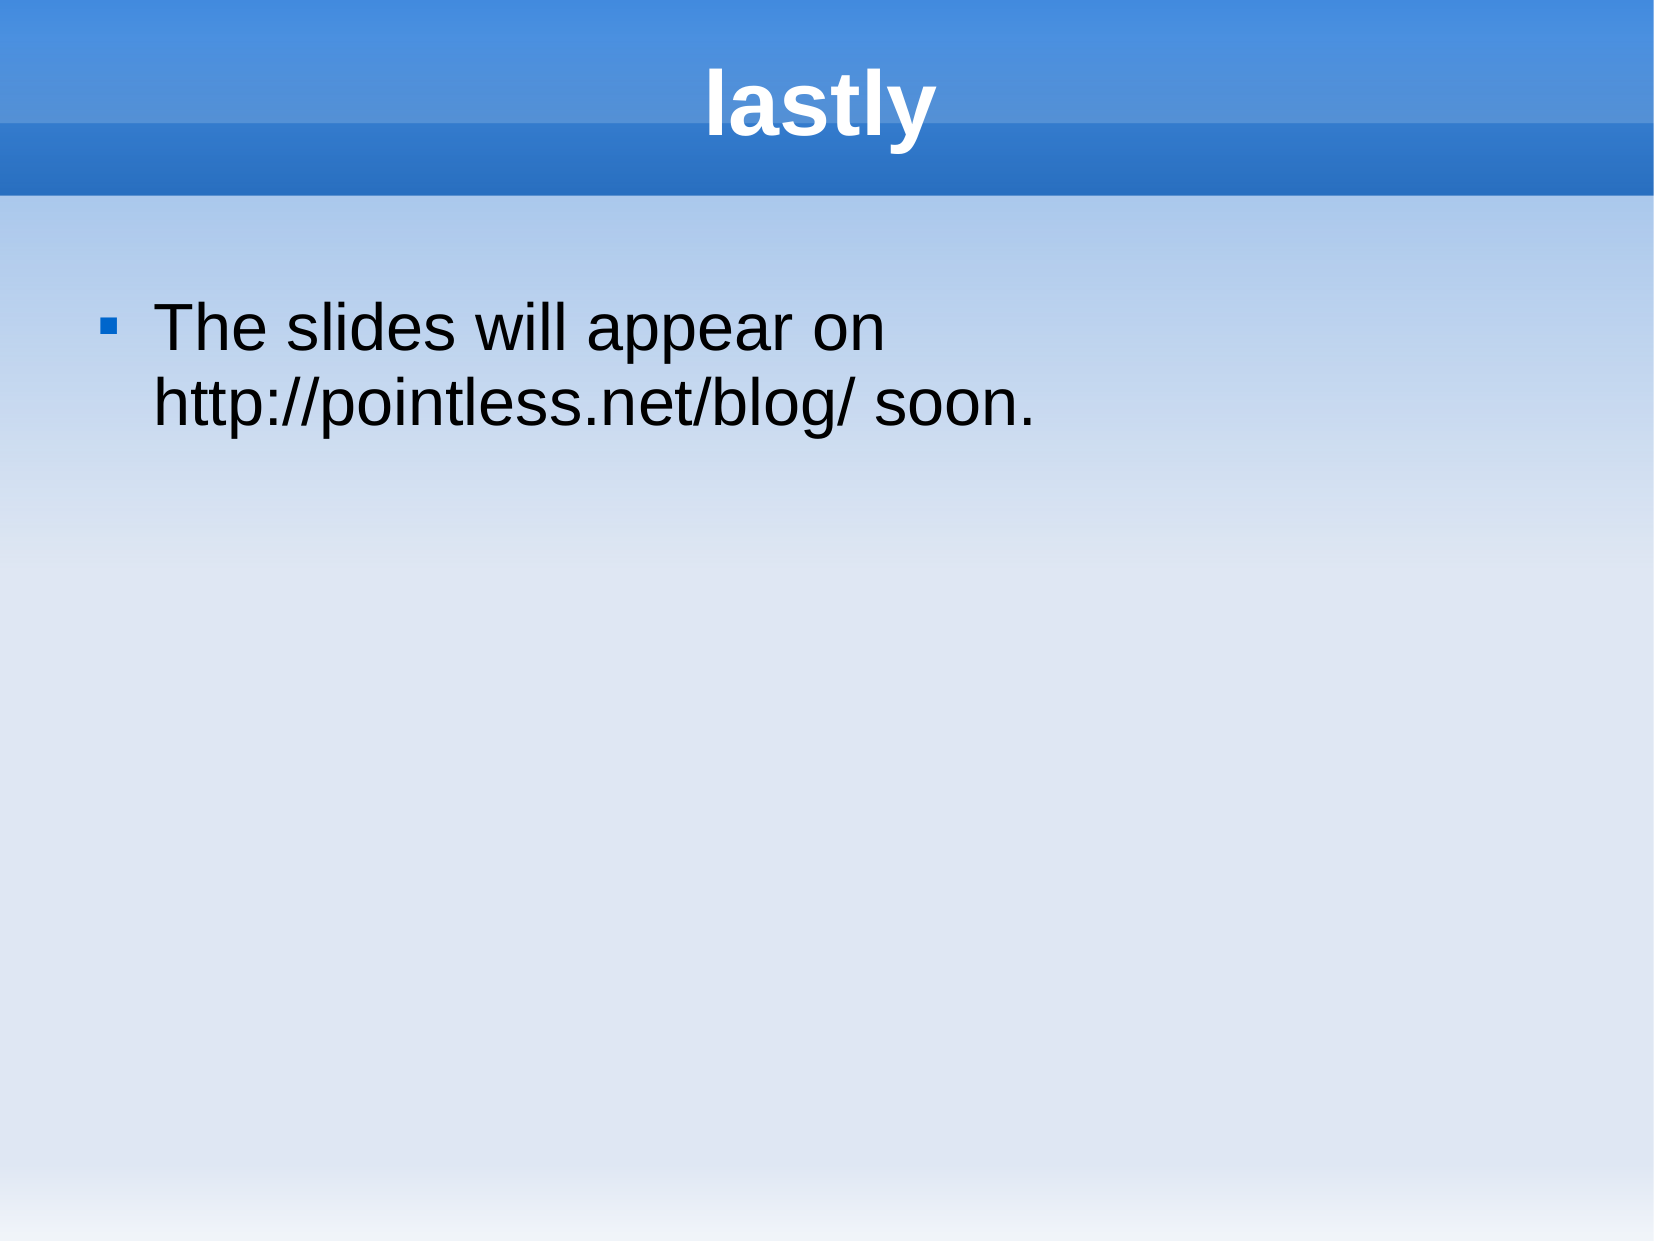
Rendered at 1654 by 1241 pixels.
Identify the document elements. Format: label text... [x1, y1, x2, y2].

picture [0, 0, 1654, 1241]
title lastly [76, 0, 1565, 208]
list The slides will appear on http://pointless.net/blog/ soon. [82, 290, 1571, 1109]
